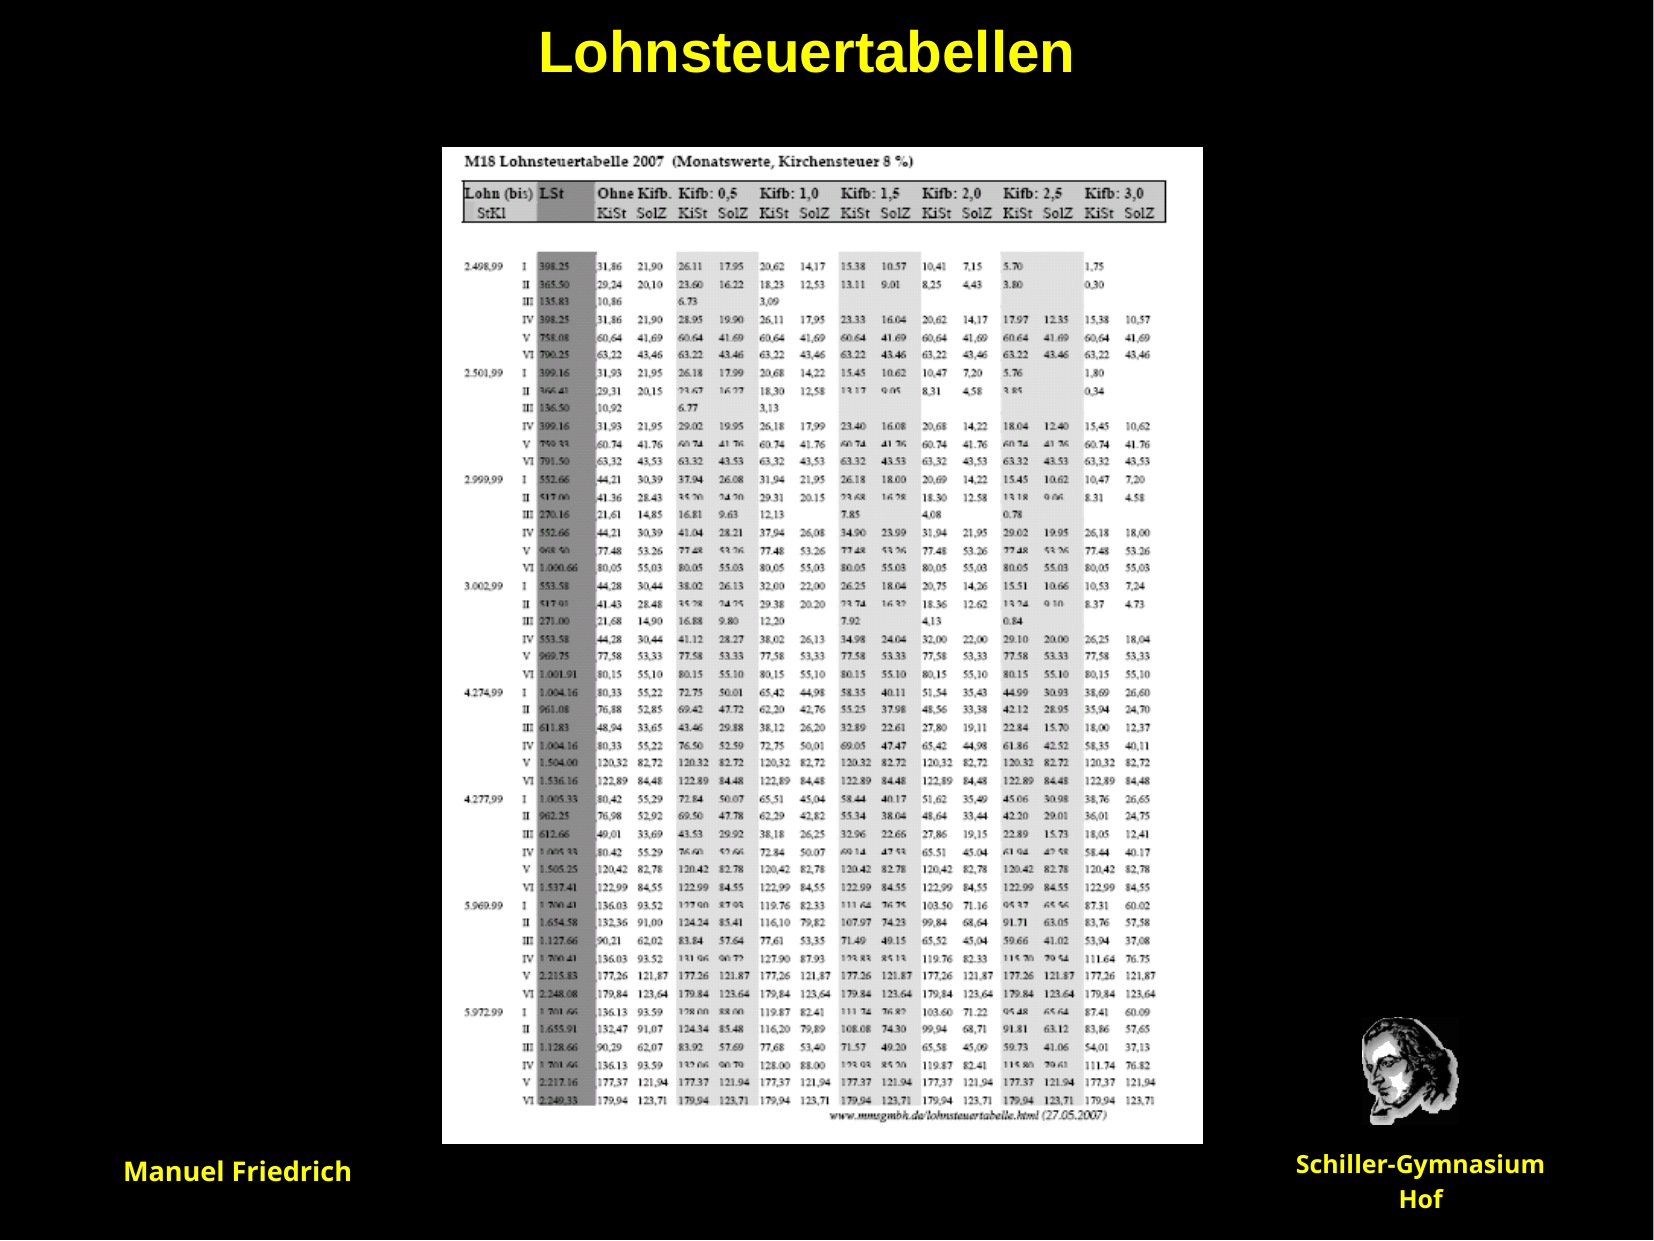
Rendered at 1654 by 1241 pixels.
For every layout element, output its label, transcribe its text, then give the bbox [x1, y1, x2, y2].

text_box Manuel Friedrich [123, 1151, 353, 1191]
picture [1362, 1017, 1459, 1126]
picture [442, 147, 1203, 1144]
text_box Lohnsteuertabellen [537, 23, 1076, 147]
text_box Schiller-Gymnasium Hof [1295, 1145, 1546, 1216]
